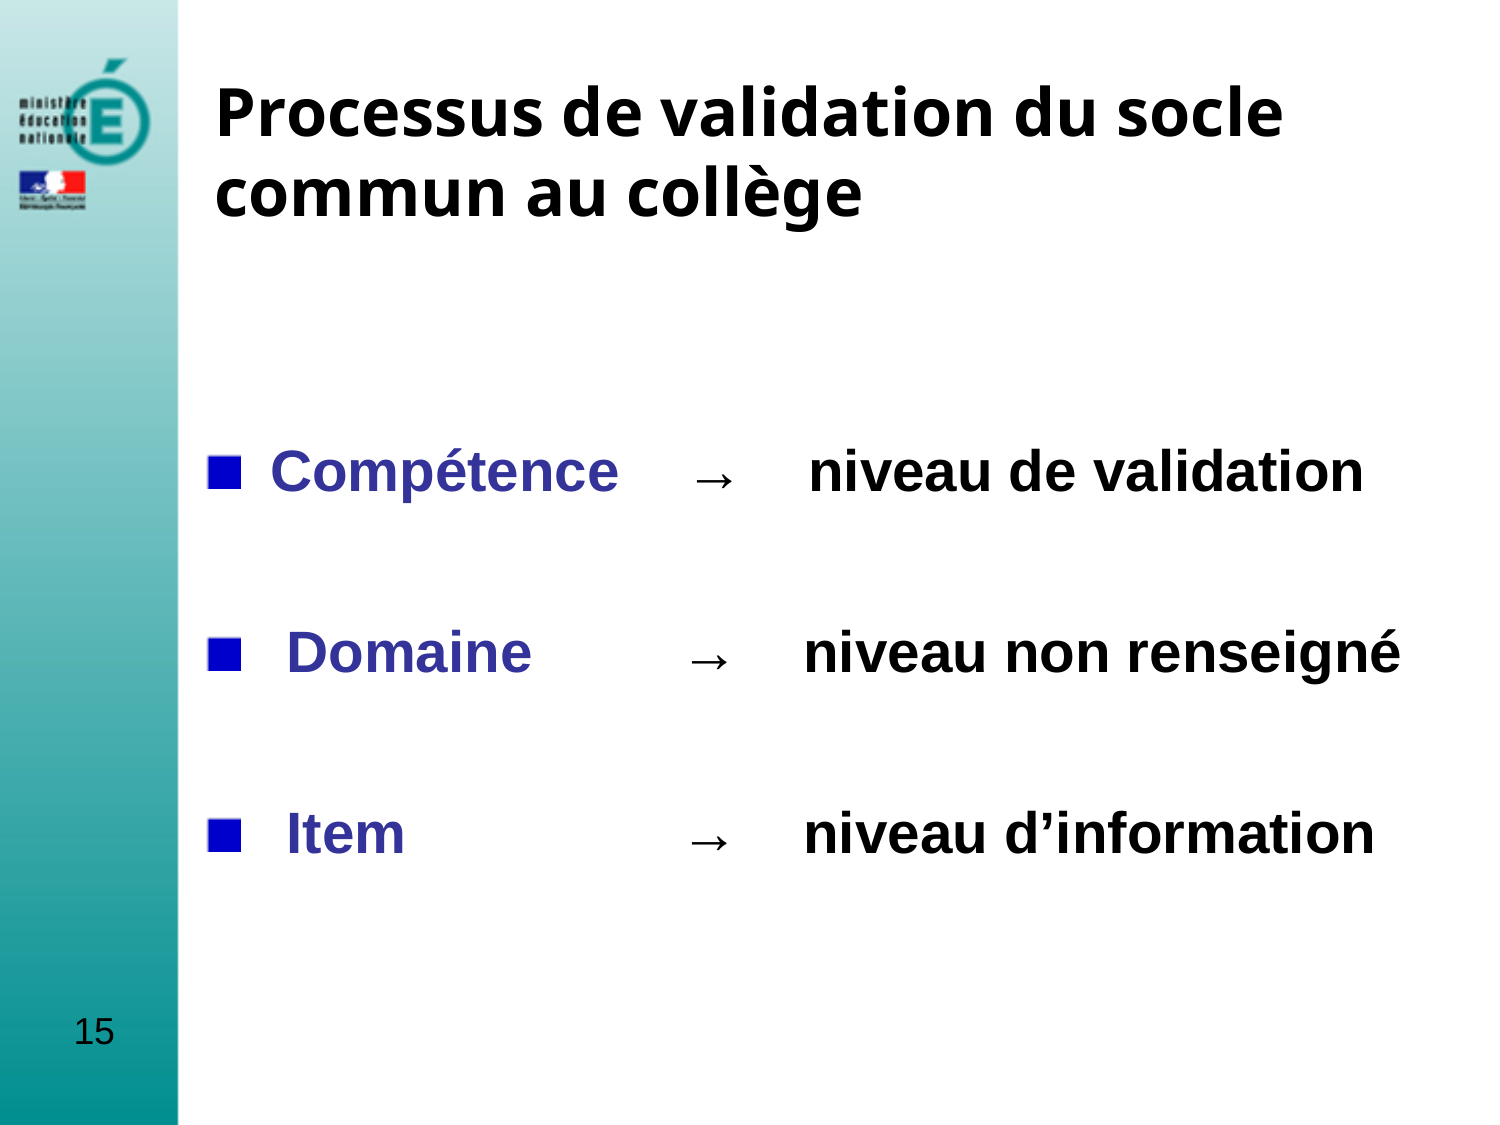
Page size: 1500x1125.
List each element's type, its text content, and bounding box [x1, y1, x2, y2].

text_box <numéro> [41, 999, 148, 1060]
title Processus de validation du socle commun au collège [199, 45, 1459, 256]
picture [0, 0, 179, 1125]
list Compétence → niveau de validation Domaine → niveau non renseigné Item → niveau d’information [183, 326, 1465, 1000]
